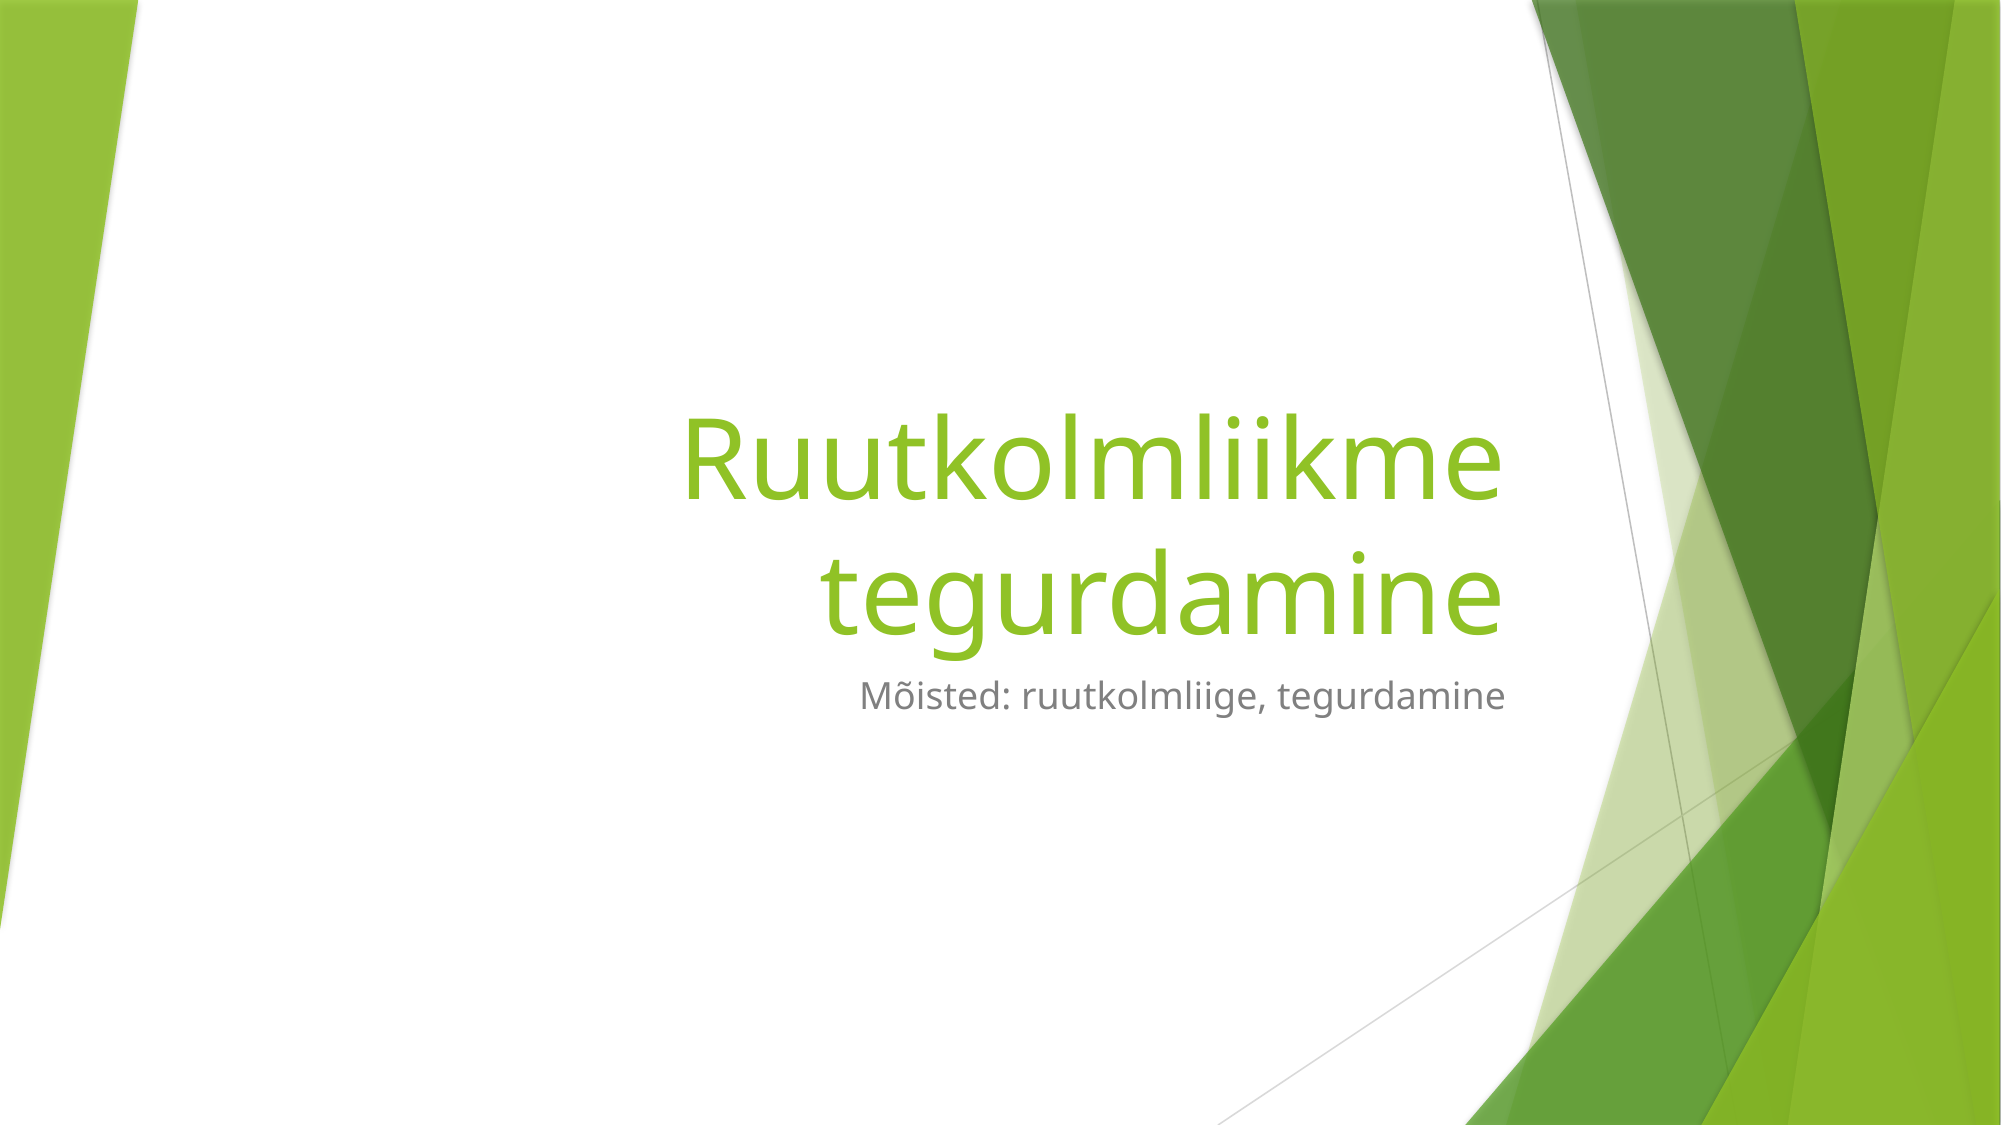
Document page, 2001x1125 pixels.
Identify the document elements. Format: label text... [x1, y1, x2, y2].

title Ruutkolmliikme tegurdamine [247, 394, 1522, 664]
subtitle Mõisted: ruutkolmliige, tegurdamine [247, 664, 1522, 845]
